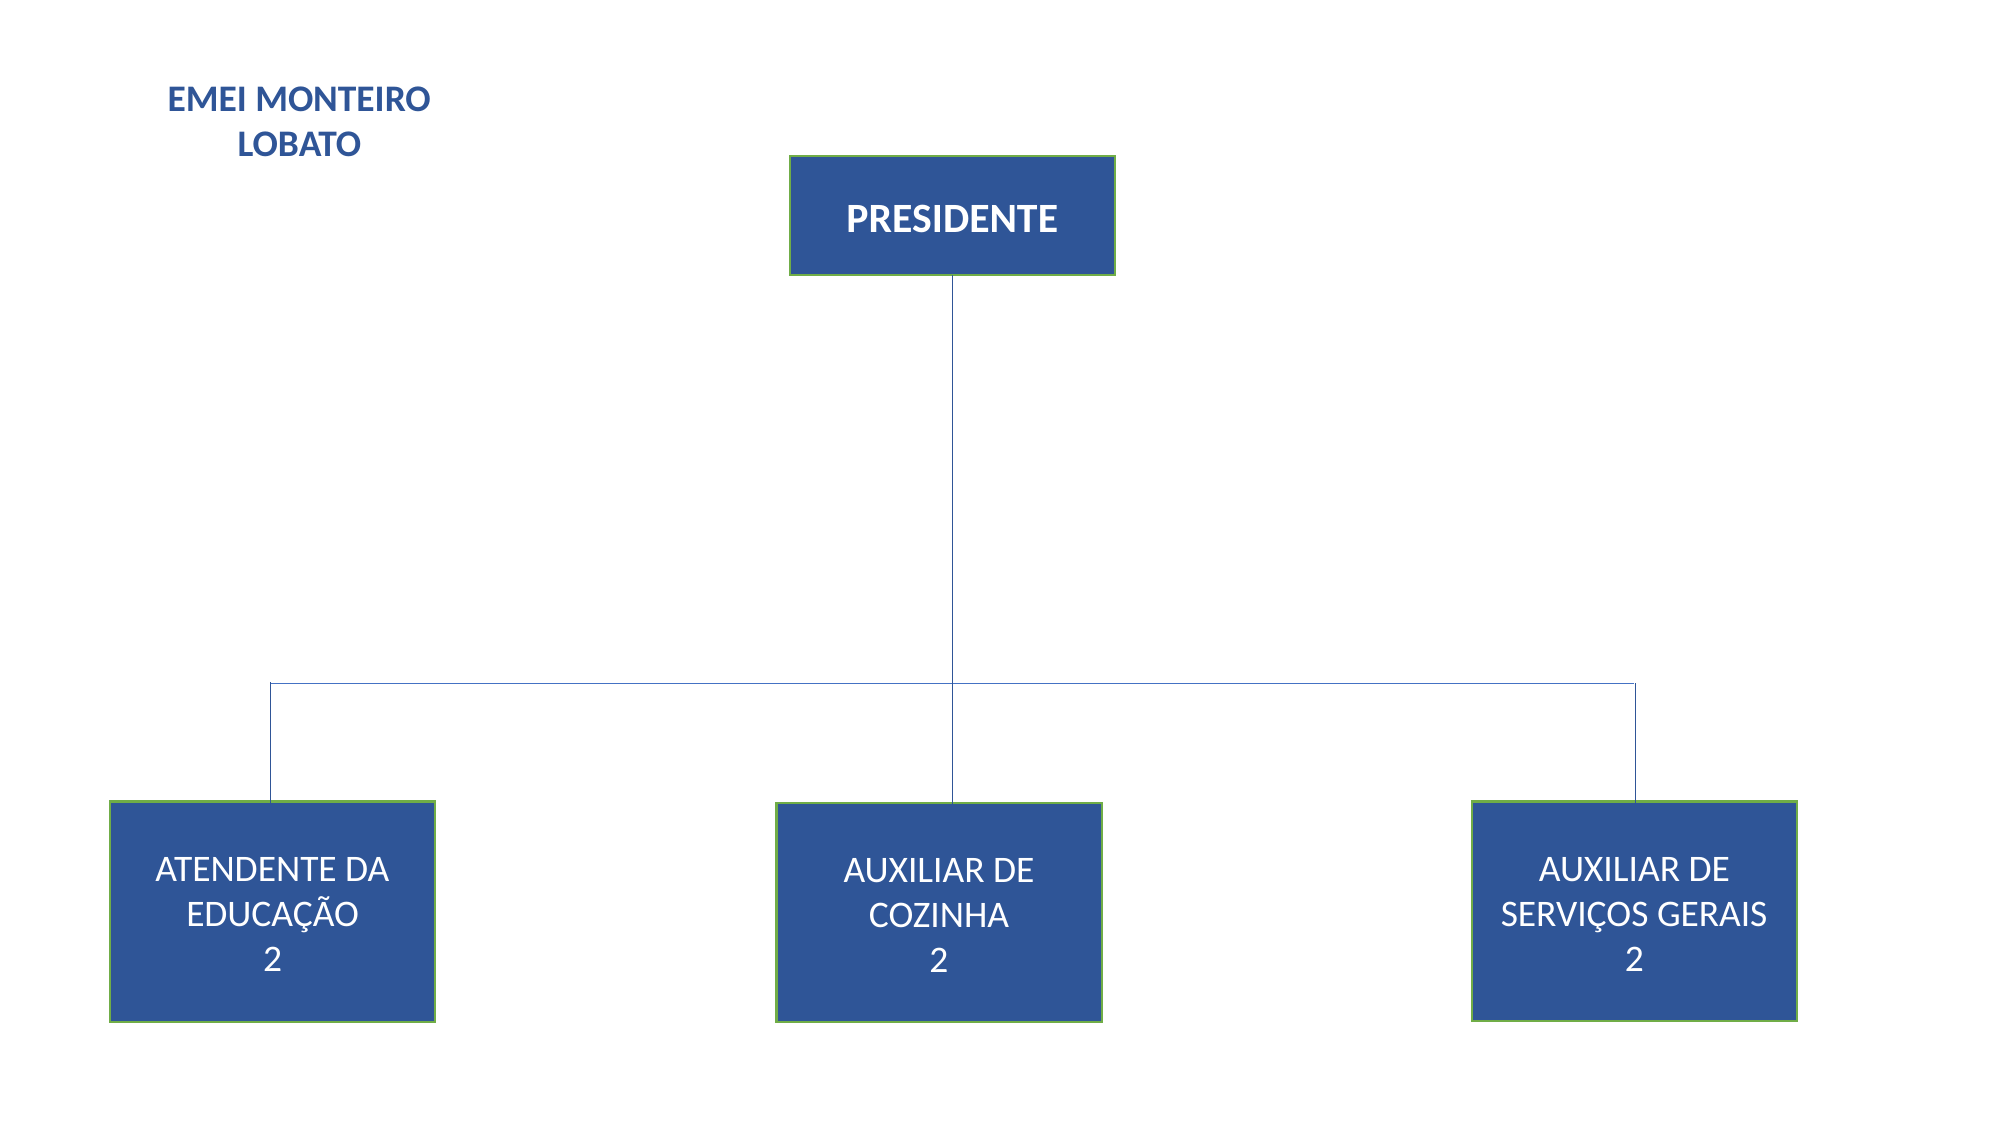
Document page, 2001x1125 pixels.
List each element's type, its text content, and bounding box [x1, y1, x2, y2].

text_box ATENDENTE DA EDUCAÇÃO 2 [110, 801, 435, 1022]
text_box EMEI MONTEIRO LOBATO [101, 66, 497, 173]
text_box AUXILIAR DE COZINHA 2 [777, 803, 1102, 1022]
text_box PRESIDENTE [790, 156, 1115, 275]
text_box AUXILIAR DE SERVIÇOS GERAIS 2 [1472, 801, 1797, 1021]
